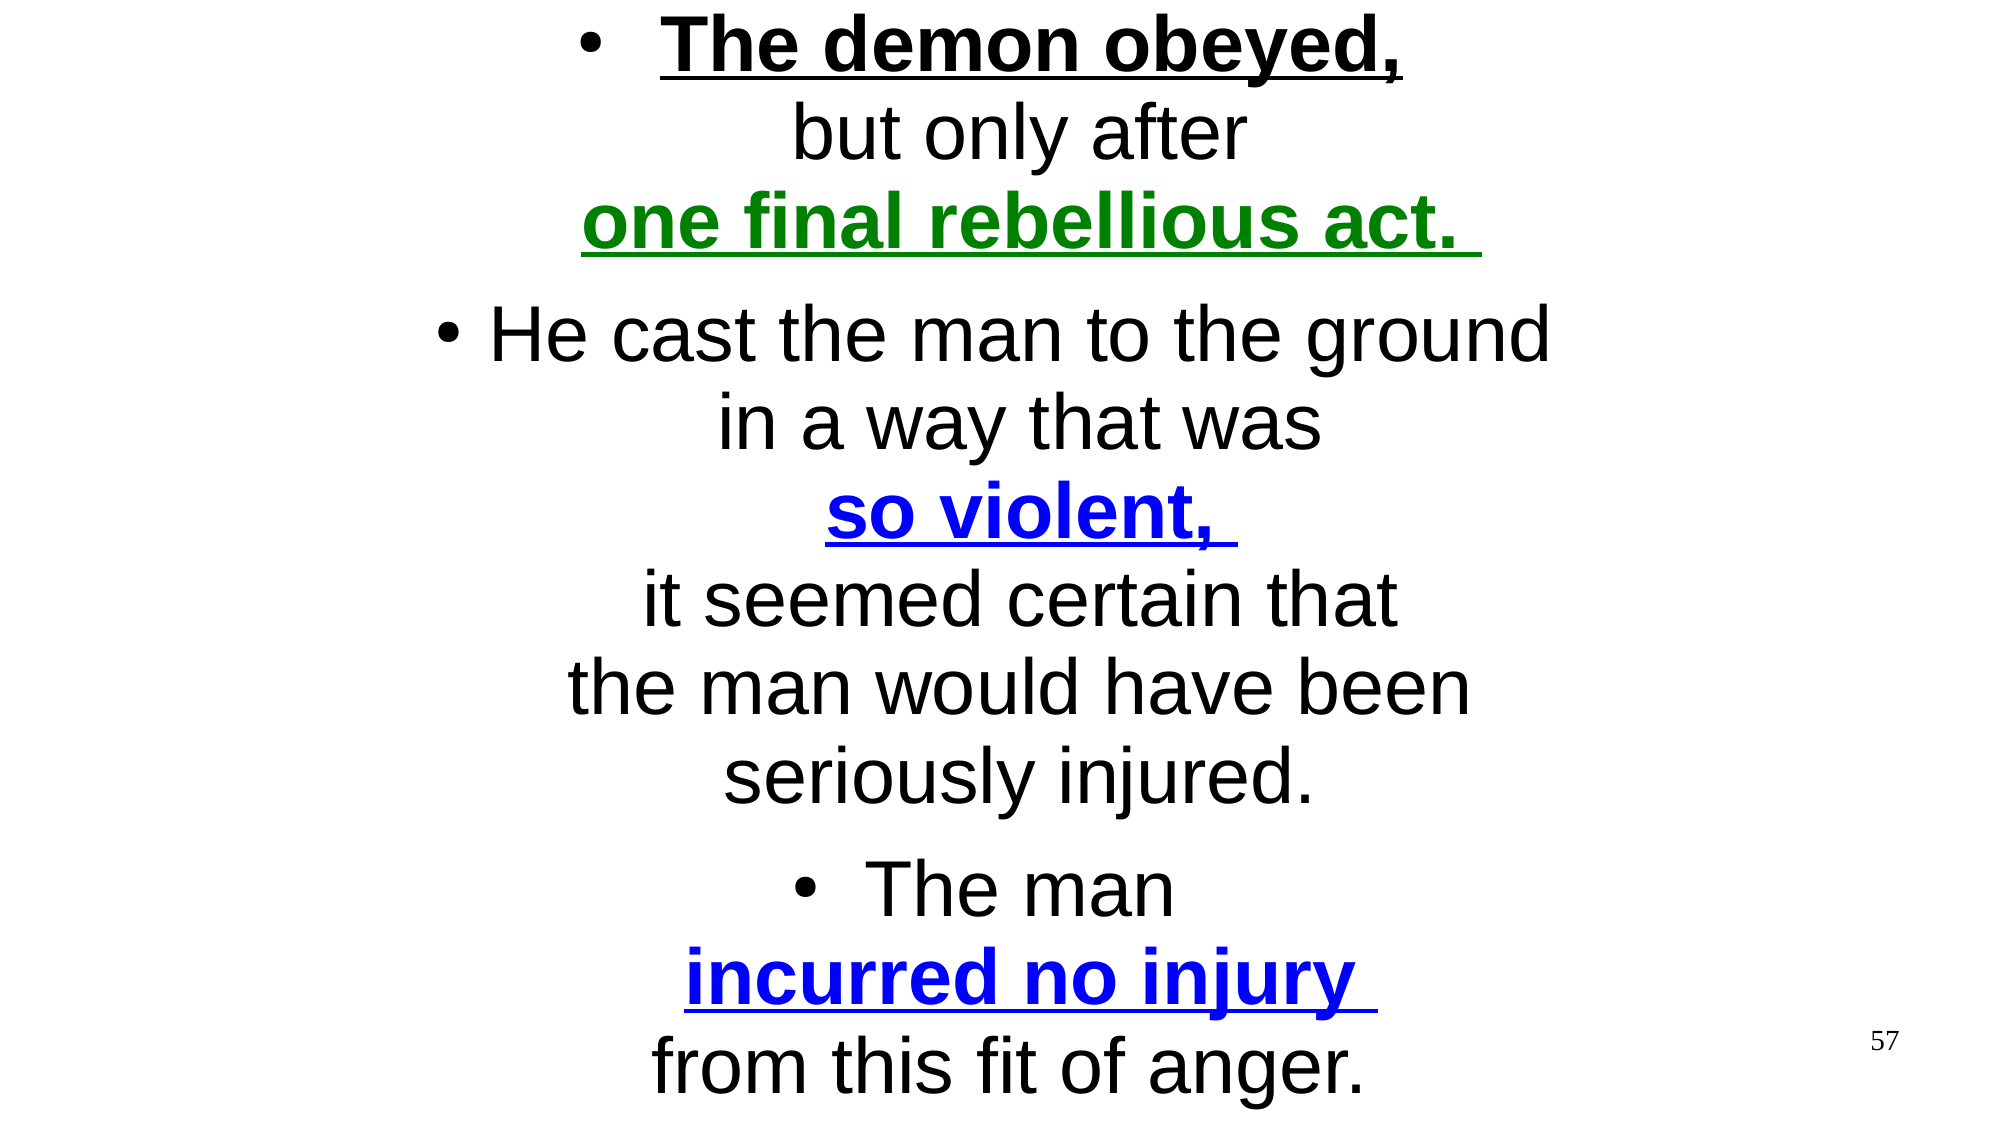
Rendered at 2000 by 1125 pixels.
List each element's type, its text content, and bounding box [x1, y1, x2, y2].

list The demon obeyed, but only after one final rebellious act. He cast the man to the ground in a way that was so violent, it seemed certain that the man would have been seriously injured. The man incurred no injury from this fit of anger. [0, 0, 1996, 1123]
